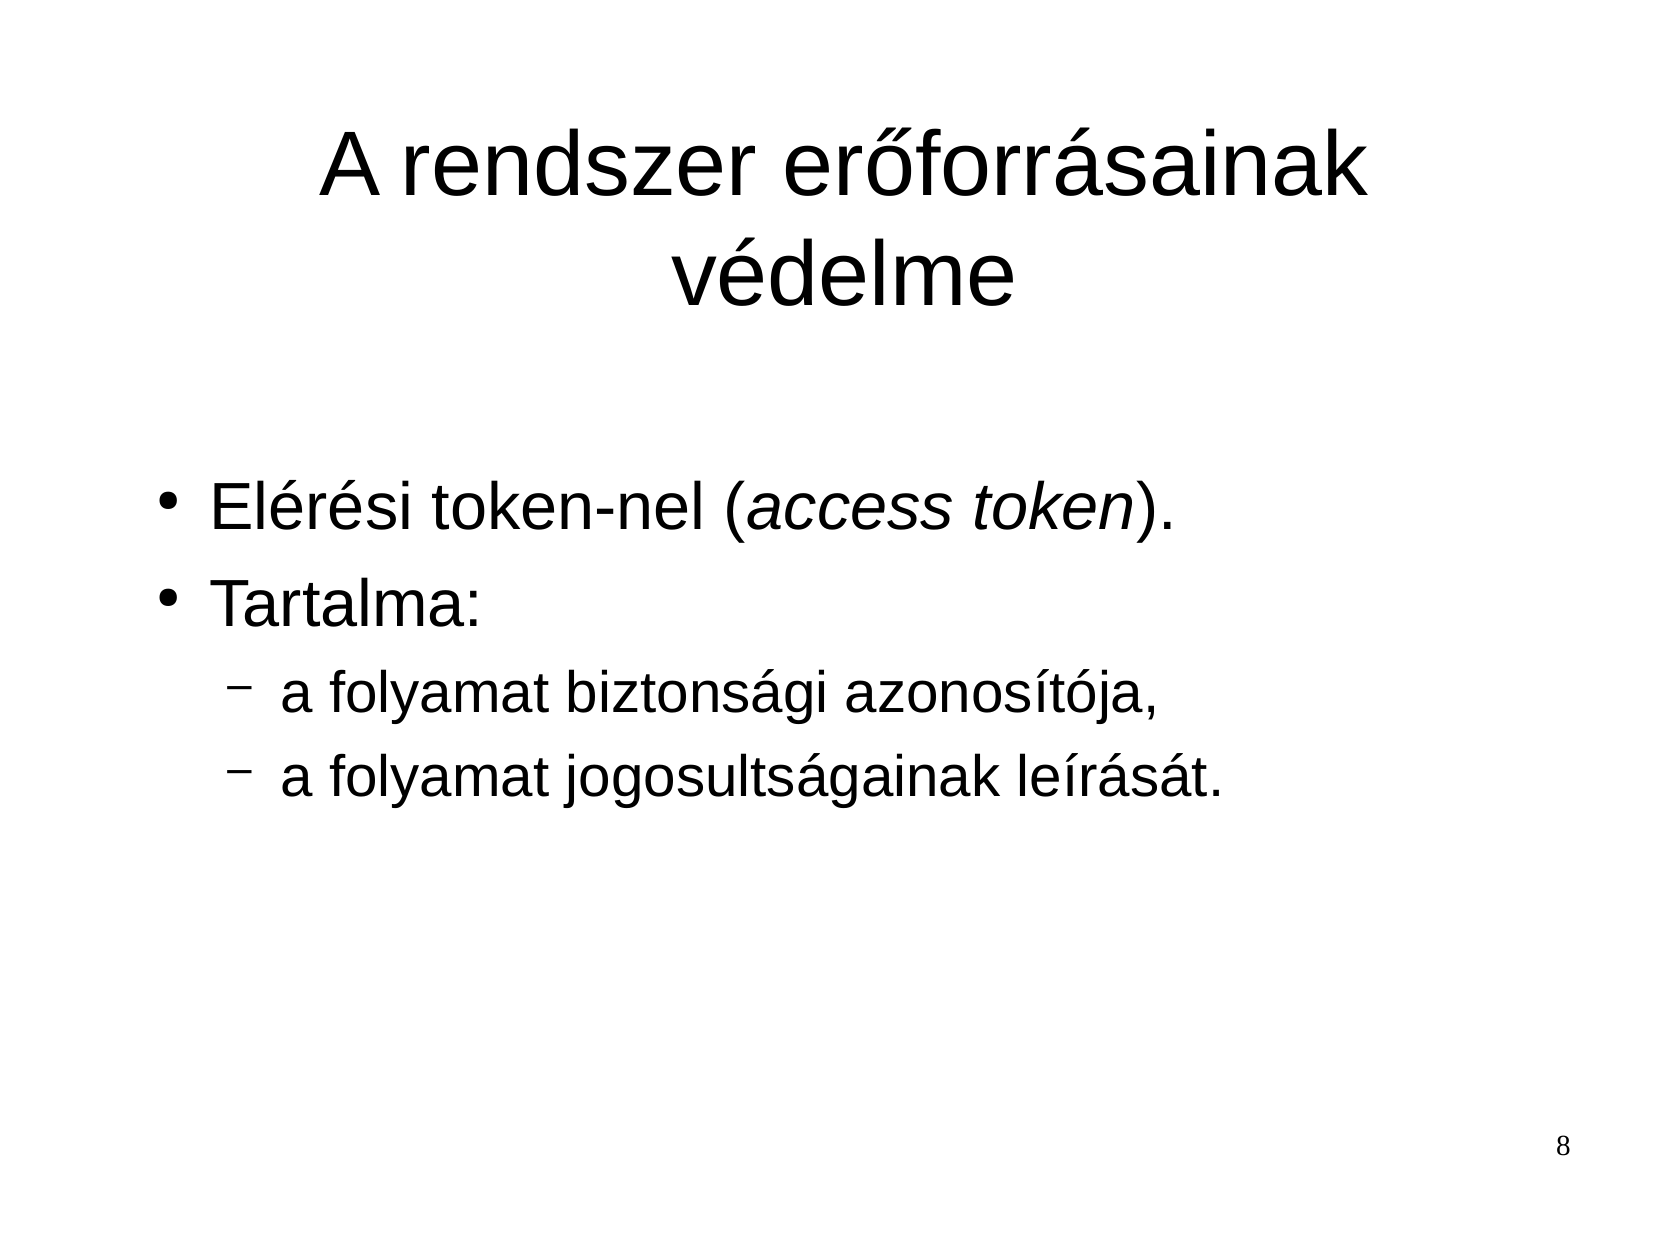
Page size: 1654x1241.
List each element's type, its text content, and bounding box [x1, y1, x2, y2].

title A rendszer erőforrásainak védelme [124, 110, 1530, 317]
list Elérési token-nel (access token). Tartalma: a folyamat biztonsági azonosítója, a folyamat jogosultságainak leírását. [124, 358, 1530, 1103]
